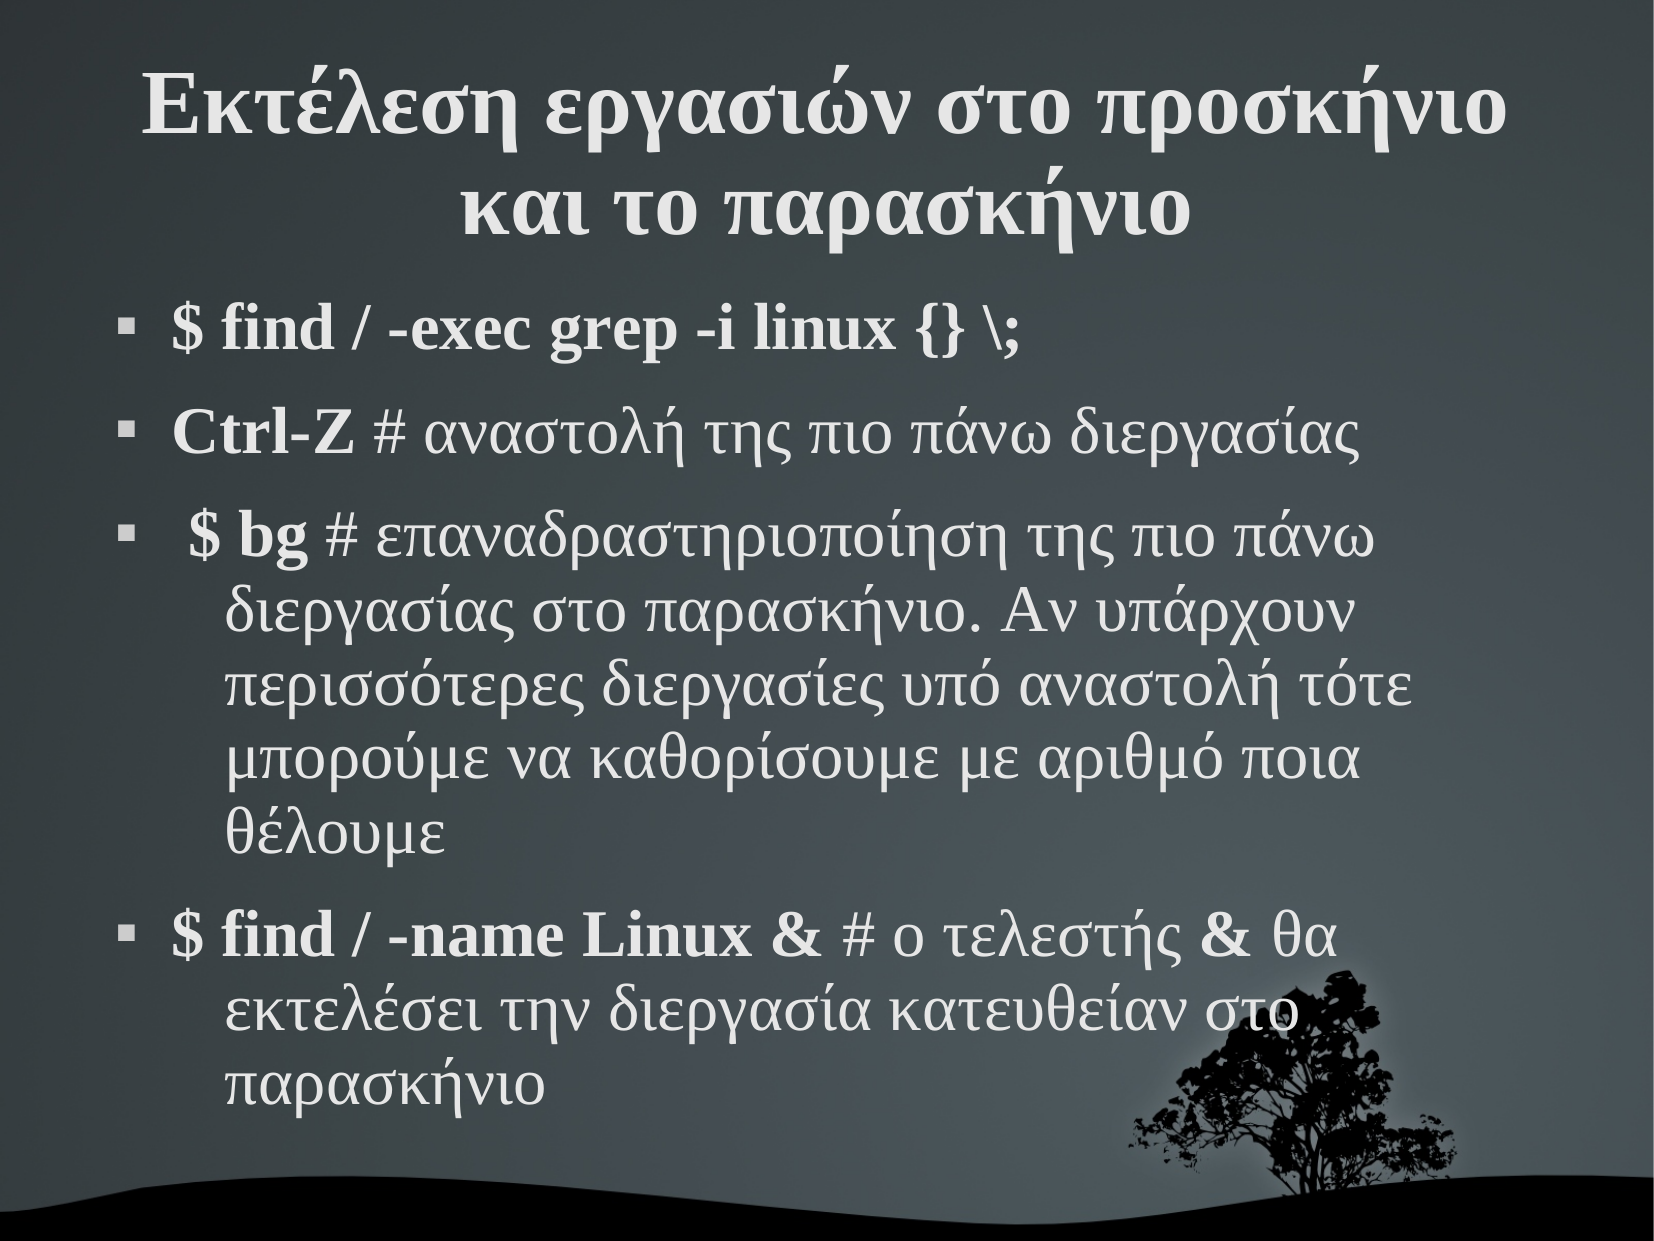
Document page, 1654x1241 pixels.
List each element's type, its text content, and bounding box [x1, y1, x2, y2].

list $ find / -exec grep -i linux {} \; Ctrl-Z # αναστολή της πιο πάνω διεργασίας $ bg # επαναδραστηριοποίηση της πιο πάνω διεργασίας στο παρασκήνιο. Αν υπάρχουν περισσότερες διεργασίες υπό αναστολή τότε μπορούμε να καθορίσουμε με αριθμό ποια θέλουμε $ find / -name Linux & # ο τελεστής & θα εκτελέσει την διεργασία κατευθείαν στο παρασκήνιο [82, 290, 1571, 1213]
title Εκτέλεση εργασιών στο προσκήνιο και το παρασκήνιο [82, 33, 1571, 273]
picture [0, 0, 1654, 1241]
